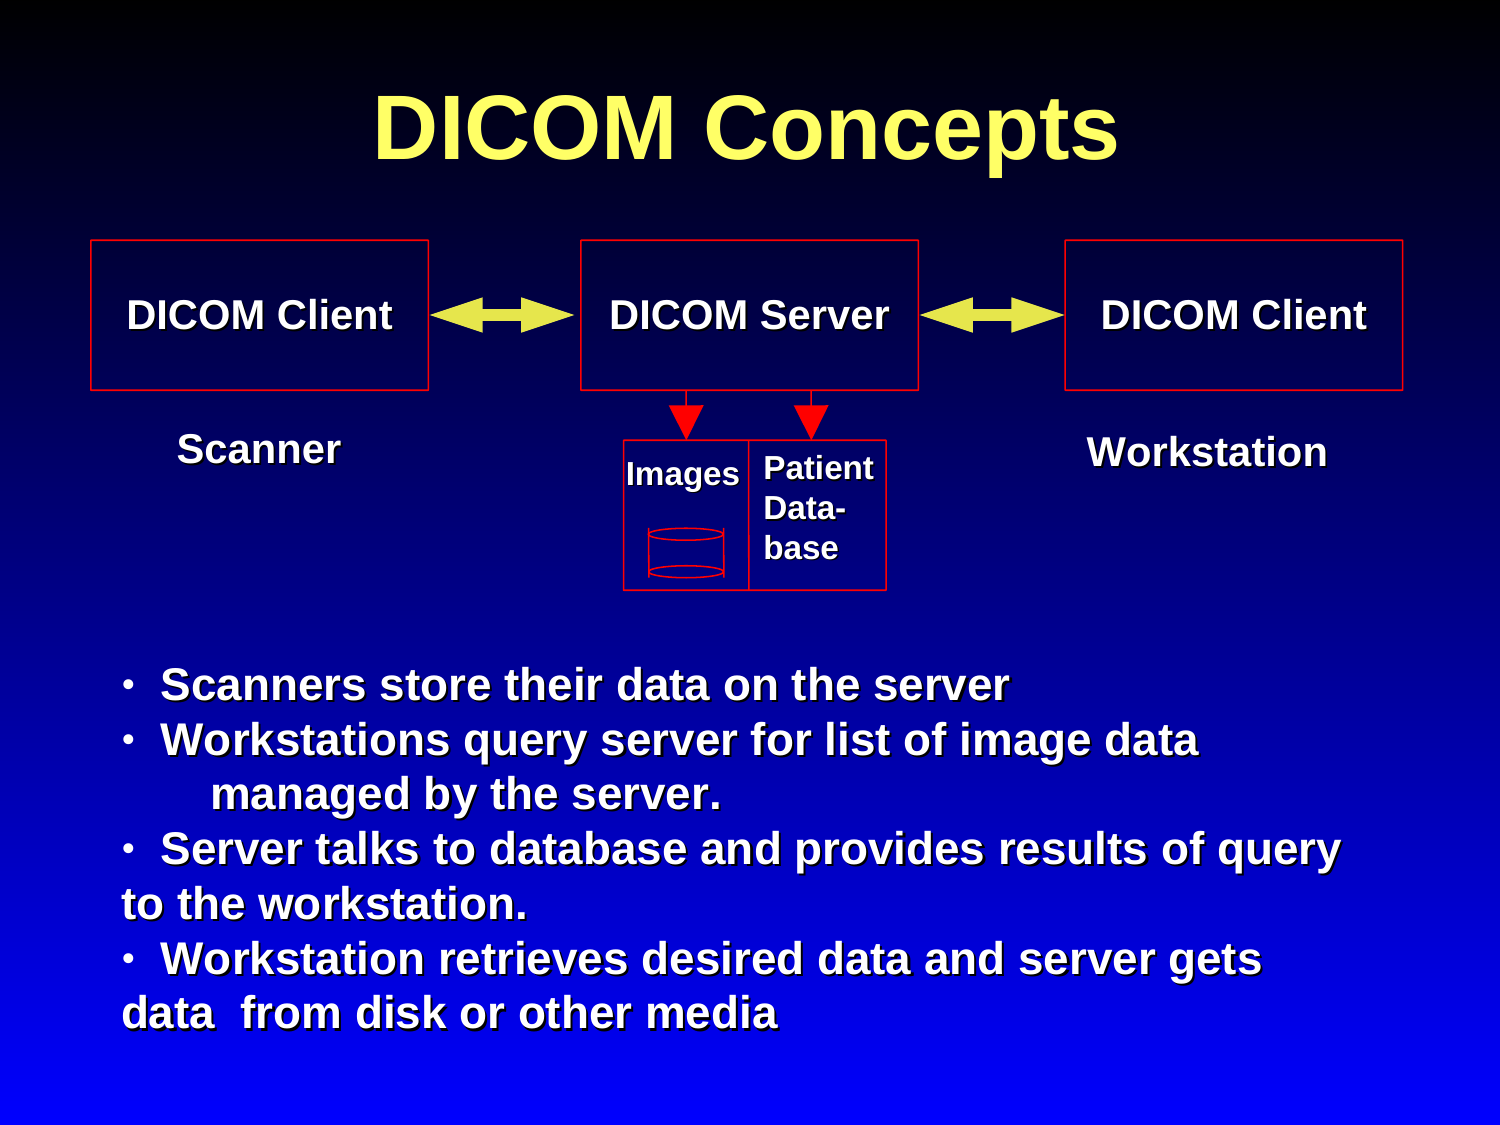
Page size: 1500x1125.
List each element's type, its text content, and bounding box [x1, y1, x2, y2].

text_box Scanners store their data on the server Workstations query server for list of image data managed by the server. Server talks to database and provides results of query to the workstation. Workstation retrieves desired data and server gets data from disk or other media [105, 647, 1381, 1043]
text_box Workstation [1071, 420, 1401, 486]
text_box DICOM Client [90, 240, 429, 391]
text_box DICOM Server [580, 240, 919, 391]
text_box Images [611, 447, 759, 503]
text_box DICOM Client [1065, 240, 1403, 391]
title DICOM Concepts [109, 14, 1385, 242]
text_box Scanner [161, 418, 365, 484]
text_box Patient Data- base [750, 442, 890, 578]
